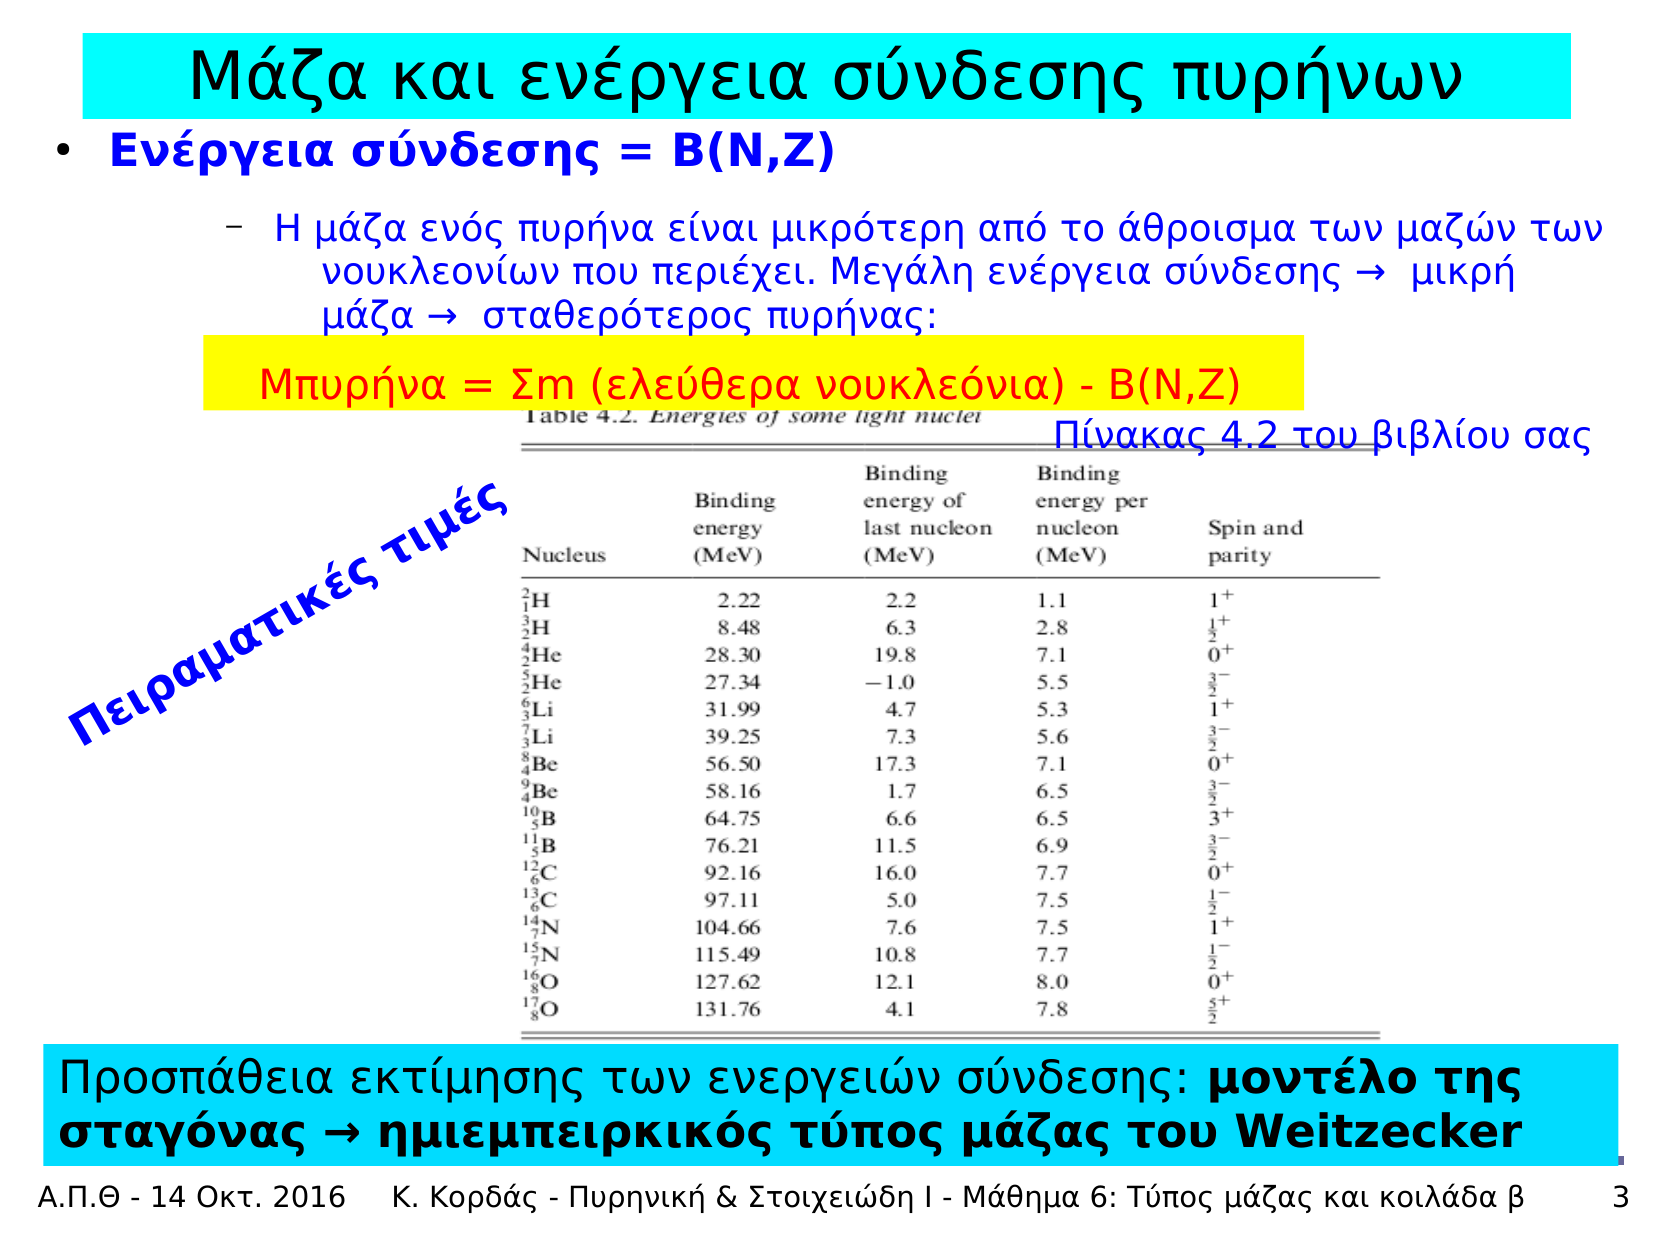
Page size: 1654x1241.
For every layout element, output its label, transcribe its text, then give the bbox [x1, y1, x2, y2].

title Μάζα και ενέργεια σύνδεσης πυρήνων [82, 33, 1571, 119]
text_box Πίνακας 4.2 του βιβλίου σας [1038, 406, 1639, 466]
text_box Πειραματικές τιμές [43, 451, 531, 773]
text_box Προσπάθεια εκτίμησης των ενεργειών σύνδεσης: μοντέλο της σταγόνας → ημιεμπειρκικός τύπος μάζας του Weitzecker [43, 1044, 1619, 1166]
list Ενέργεια σύνδεσης = Β(Ν,Ζ) Η μάζα ενός πυρήνα είναι μικρότερη από το άθροισμα των μαζών των νουκλεονίων που περιέχει. Μεγάλη ενέργεια σύνδεσης → μικρή μάζα → σταθερότερος πυρήνας: Μπυρήνα = Σm (ελεύθερα νουκλεόνια) - Β(Ν,Ζ) [37, 123, 1613, 1086]
